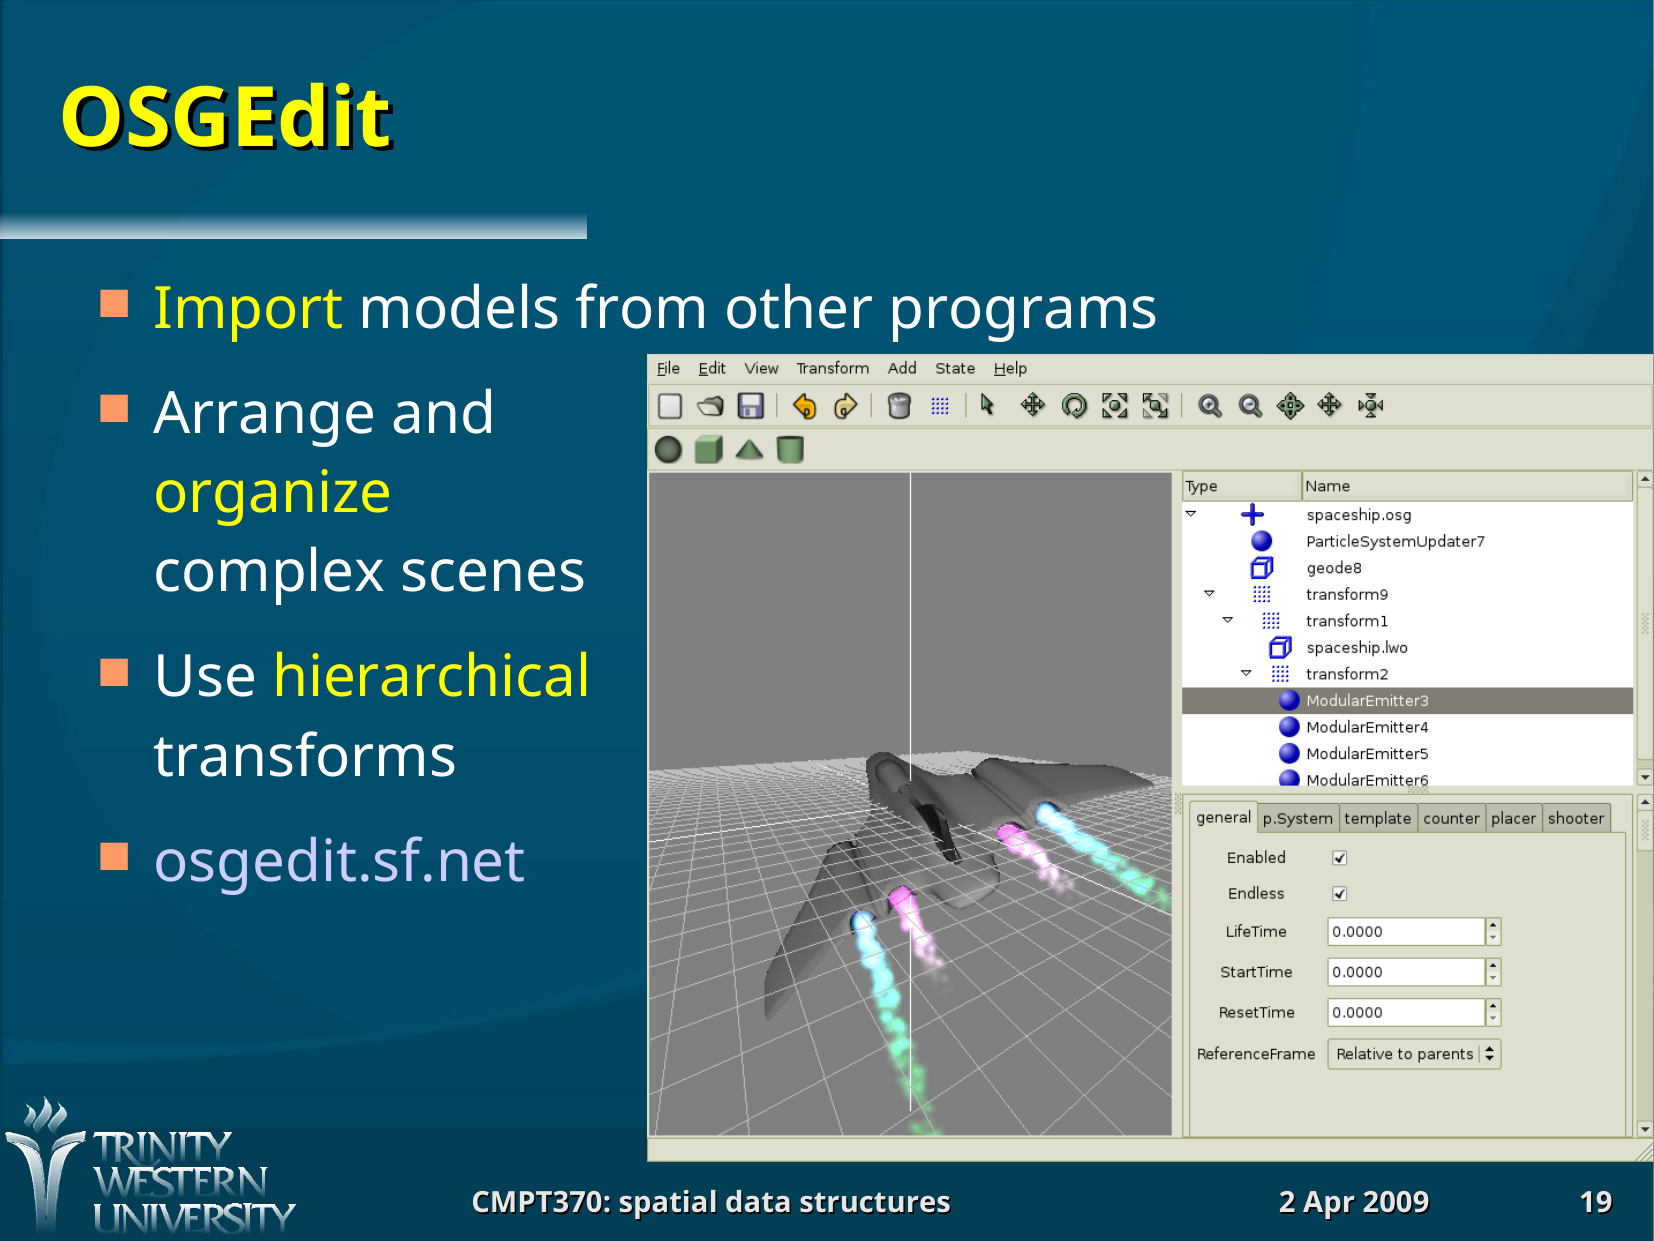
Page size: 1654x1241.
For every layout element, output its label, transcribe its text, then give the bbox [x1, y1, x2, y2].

list Import models from other programs Arrange and organize complex scenes Use hierarchical transforms osgedit.sf.net [82, 266, 1595, 1109]
picture [38, 1227, 54, 1232]
picture [0, 233, 586, 238]
picture [0, 214, 586, 232]
title OSGEdit [59, 19, 1548, 208]
picture [648, 355, 1654, 1161]
